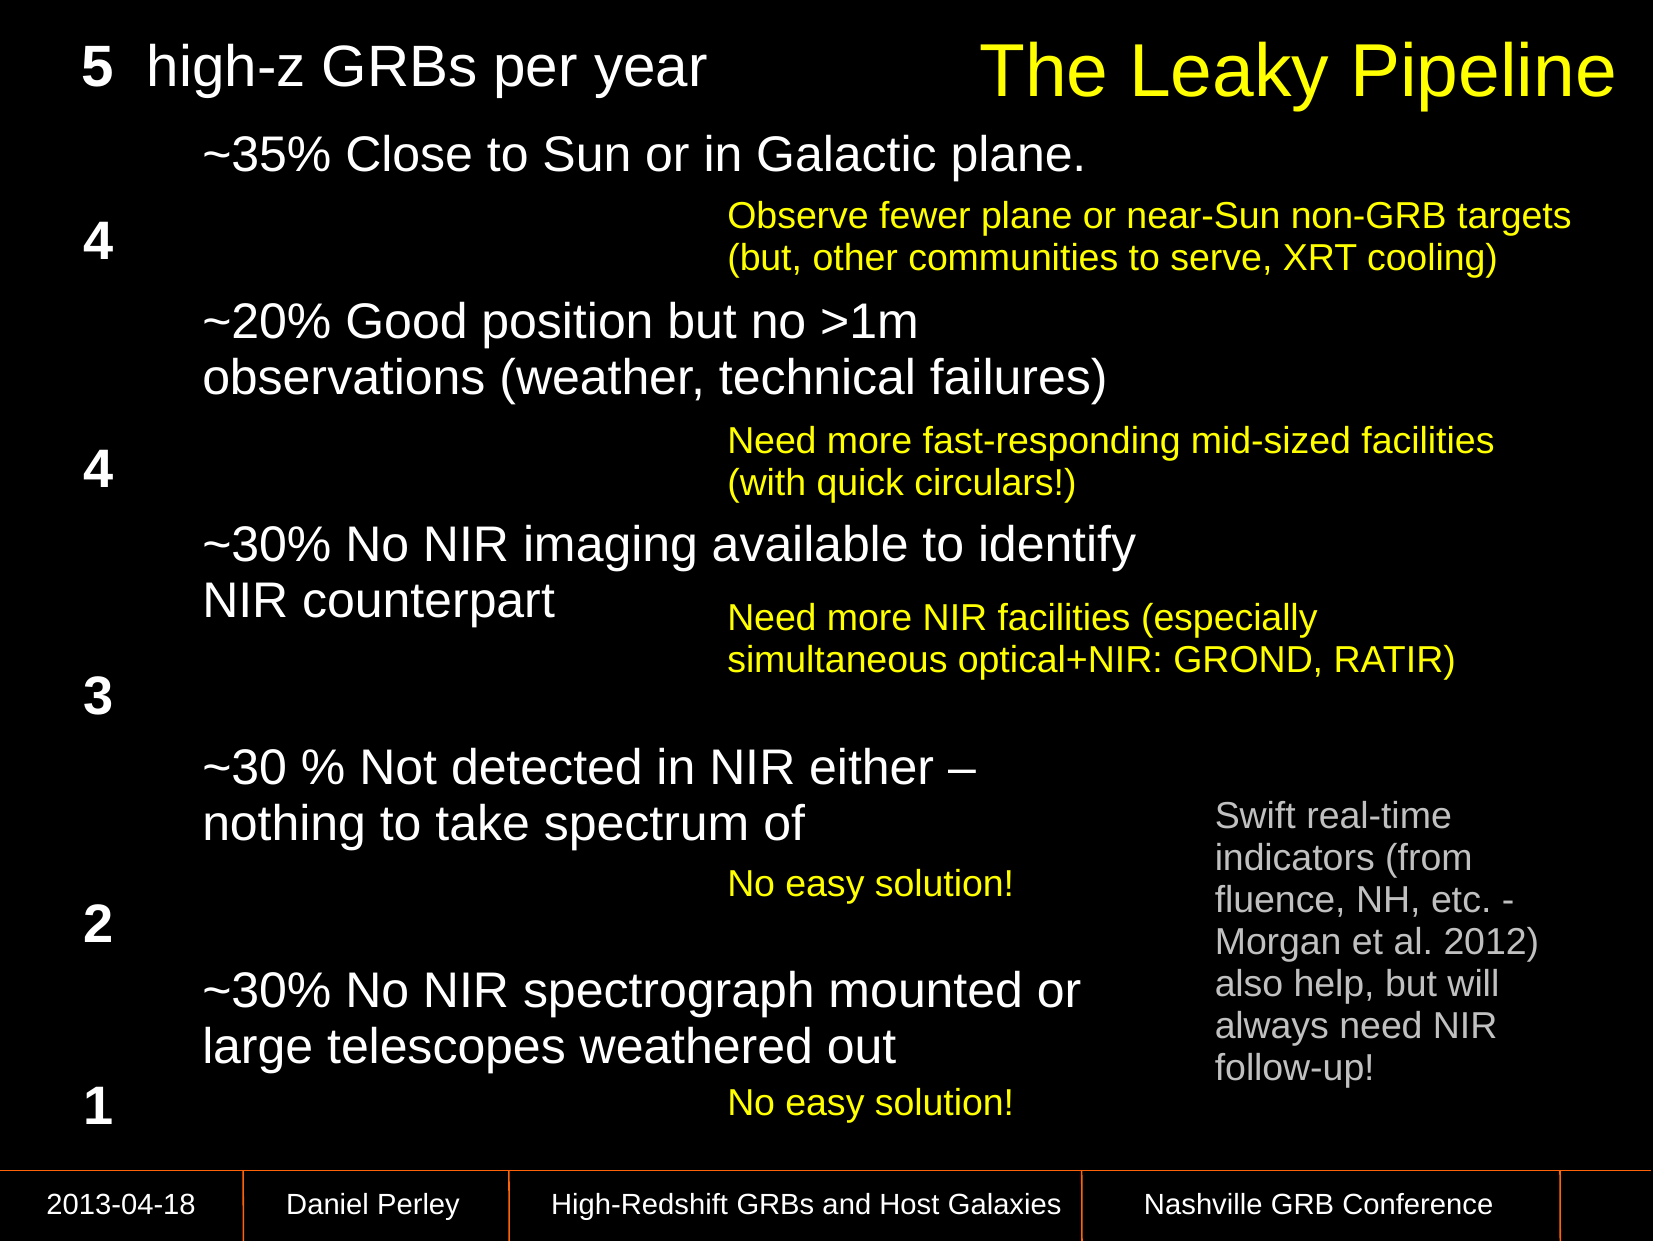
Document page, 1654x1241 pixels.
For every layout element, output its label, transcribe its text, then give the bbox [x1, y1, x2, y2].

text_box No easy solution! [712, 855, 1200, 912]
text_box 5 high-z GRBs per year [67, 25, 743, 106]
text_box No easy solution! [712, 1073, 1538, 1131]
text_box Swift real-time indicators (from fluence, NH, etc. - Morgan et al. 2012) also help, but will always need NIR follow-up! [1200, 787, 1613, 1097]
text_box 4 4 3 2 1 [69, 142, 188, 1144]
text_box Observe fewer plane or near-Sun non-GRB targets (but, other communities to serve, XRT cooling) [712, 187, 1613, 287]
text_box ~35% Close to Sun or in Galactic plane. ~20% Good position but no >1m observations (weather, technical failures) ~30% No NIR imaging available to identify NIR counterpart ~30 % Not detected in NIR either – nothing to take spectrum of ~30% No NIR spectrograph mounted or large telescopes weathered out [187, 118, 1163, 1082]
text_box Need more NIR facilities (especially simultaneous optical+NIR: GROND, RATIR) [712, 589, 1538, 688]
text_box Need more fast-responding mid-sized facilities (with quick circulars!) [712, 411, 1538, 511]
title The Leaky Pipeline [262, 27, 1618, 114]
